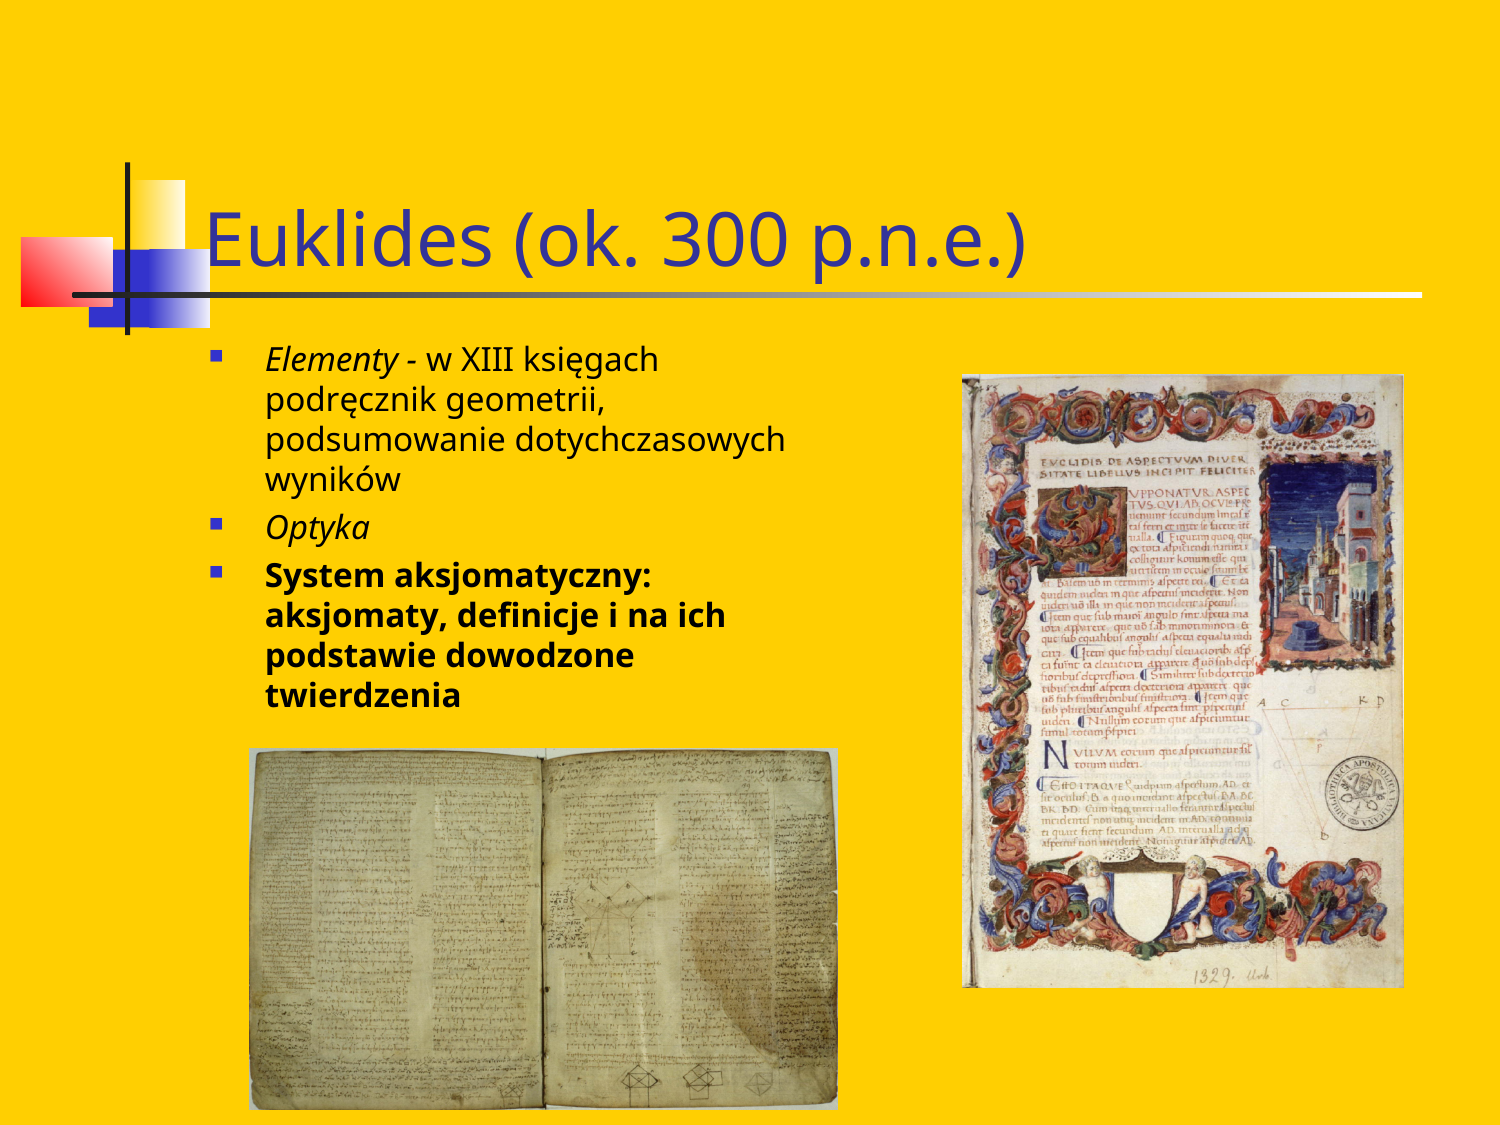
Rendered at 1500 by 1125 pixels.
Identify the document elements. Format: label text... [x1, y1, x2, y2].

title Euklides (ok. 300 p.n.e.) [188, 101, 1468, 289]
picture [962, 374, 1404, 988]
picture [249, 748, 838, 1110]
list Elementy - w XIII księgach podręcznik geometrii, podsumowanie dotychczasowych wyników Optyka System aksjomatyczny: aksjomaty, definicje i na ich podstawie dowodzone twierdzenia [193, 331, 820, 1007]
